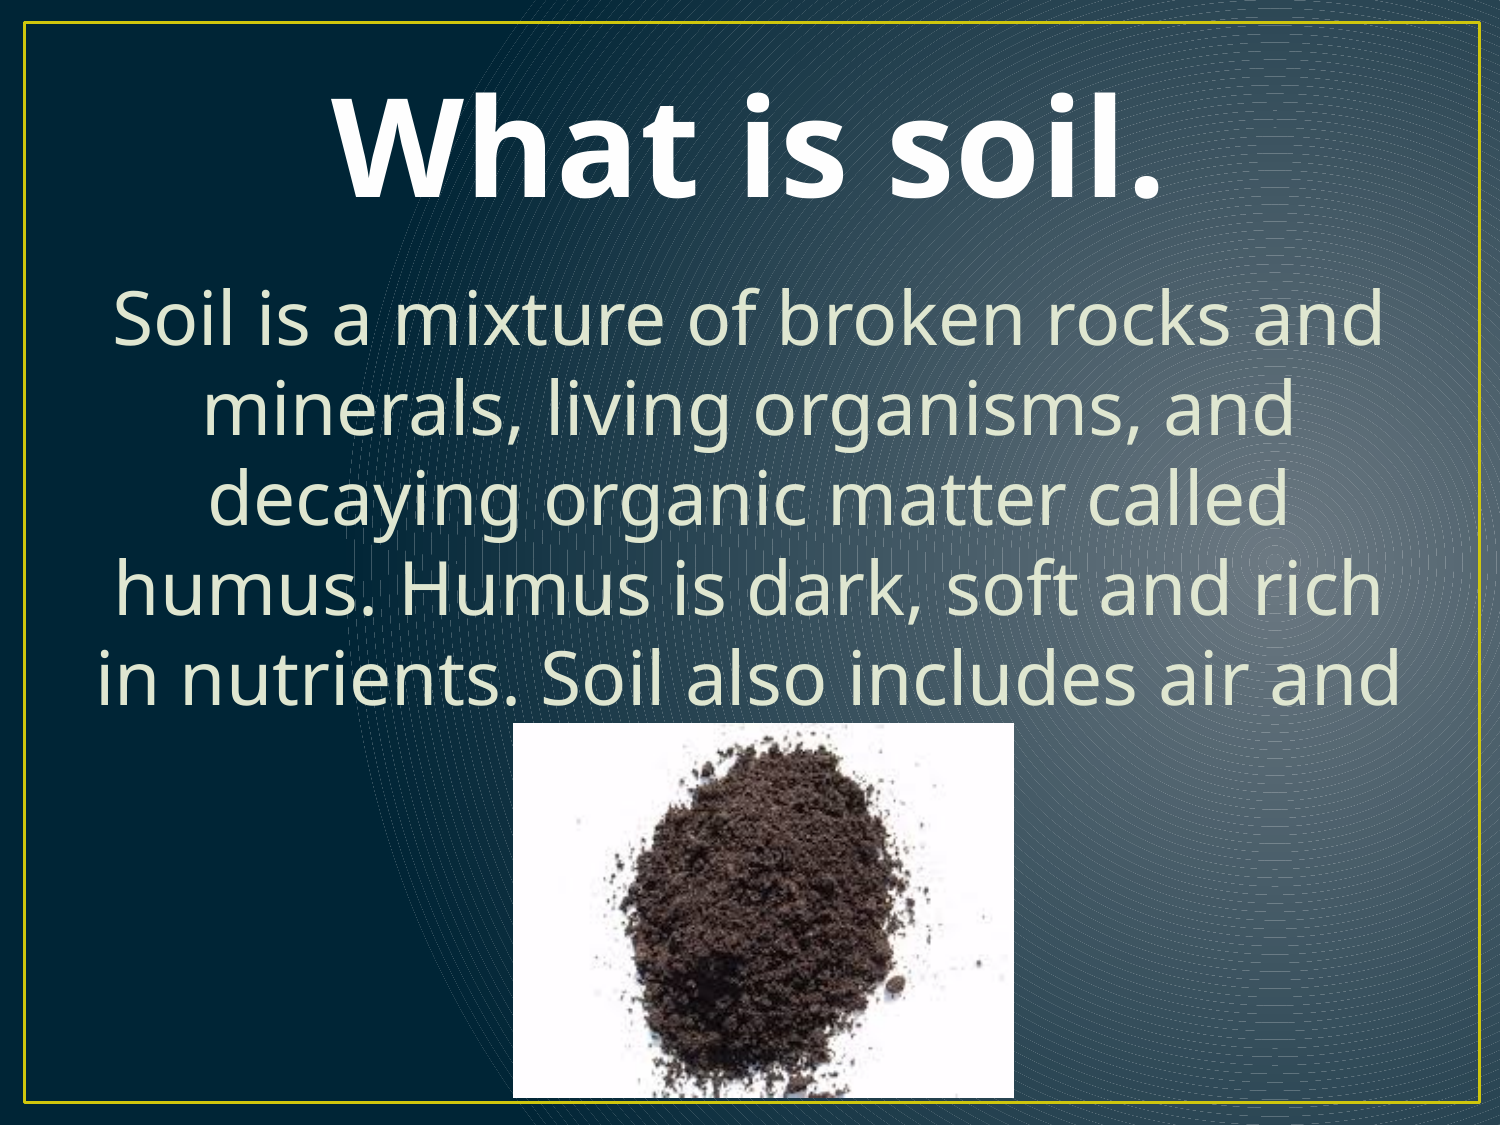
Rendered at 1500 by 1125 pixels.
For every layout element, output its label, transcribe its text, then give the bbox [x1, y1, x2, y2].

picture [513, 723, 1014, 1098]
list Soil is a mixture of broken rocks and minerals, living organisms, and decaying organic matter called humus. Humus is dark, soft and rich in nutrients. Soil also includes air and water [75, 262, 1426, 1005]
title What is soil. [75, 45, 1426, 233]
